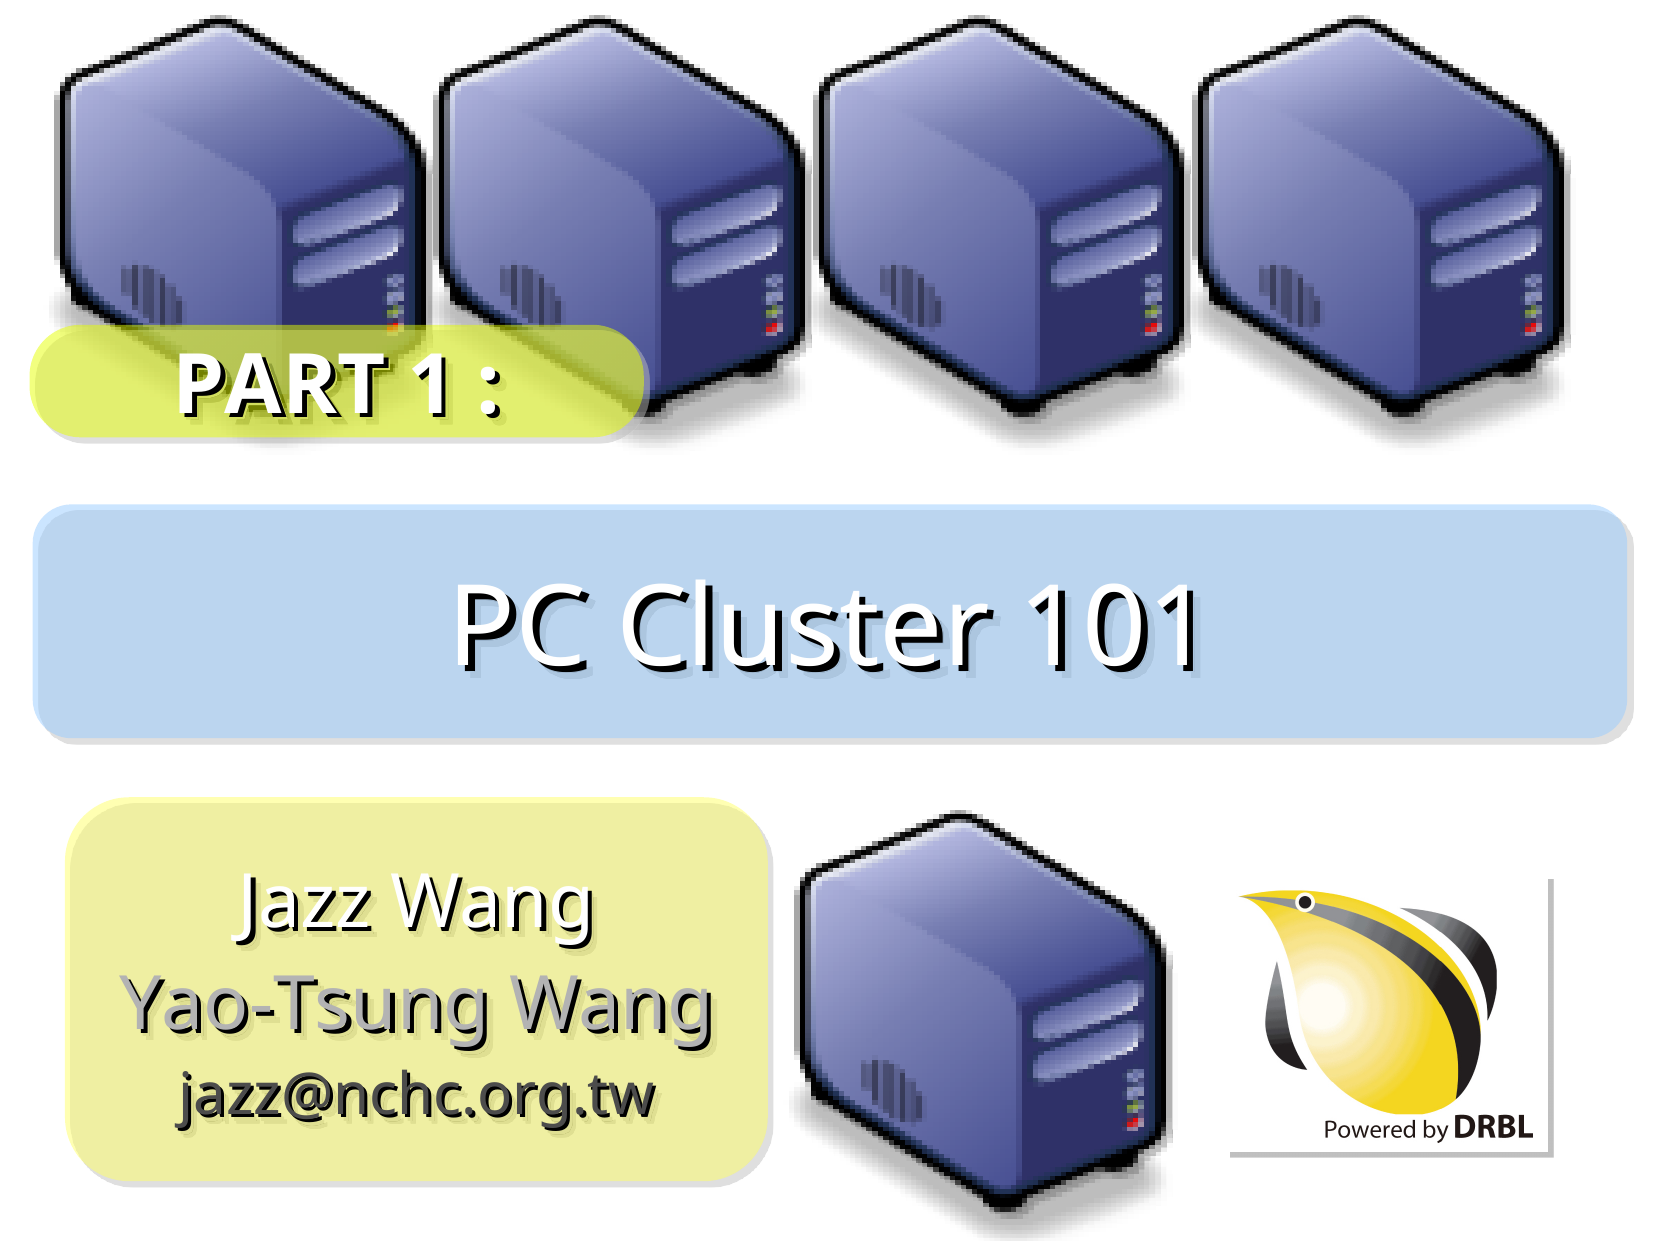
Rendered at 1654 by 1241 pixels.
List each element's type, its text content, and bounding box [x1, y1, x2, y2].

text_box PART 1 : [29, 324, 644, 438]
picture [1224, 874, 1548, 1152]
text_box Jazz Wang Yao-Tsung Wang jazz@nchc.org.tw [64, 797, 768, 1182]
picture [27, 2, 1609, 502]
picture [767, 797, 1211, 1241]
text_box PC Cluster 101 [32, 504, 1628, 739]
